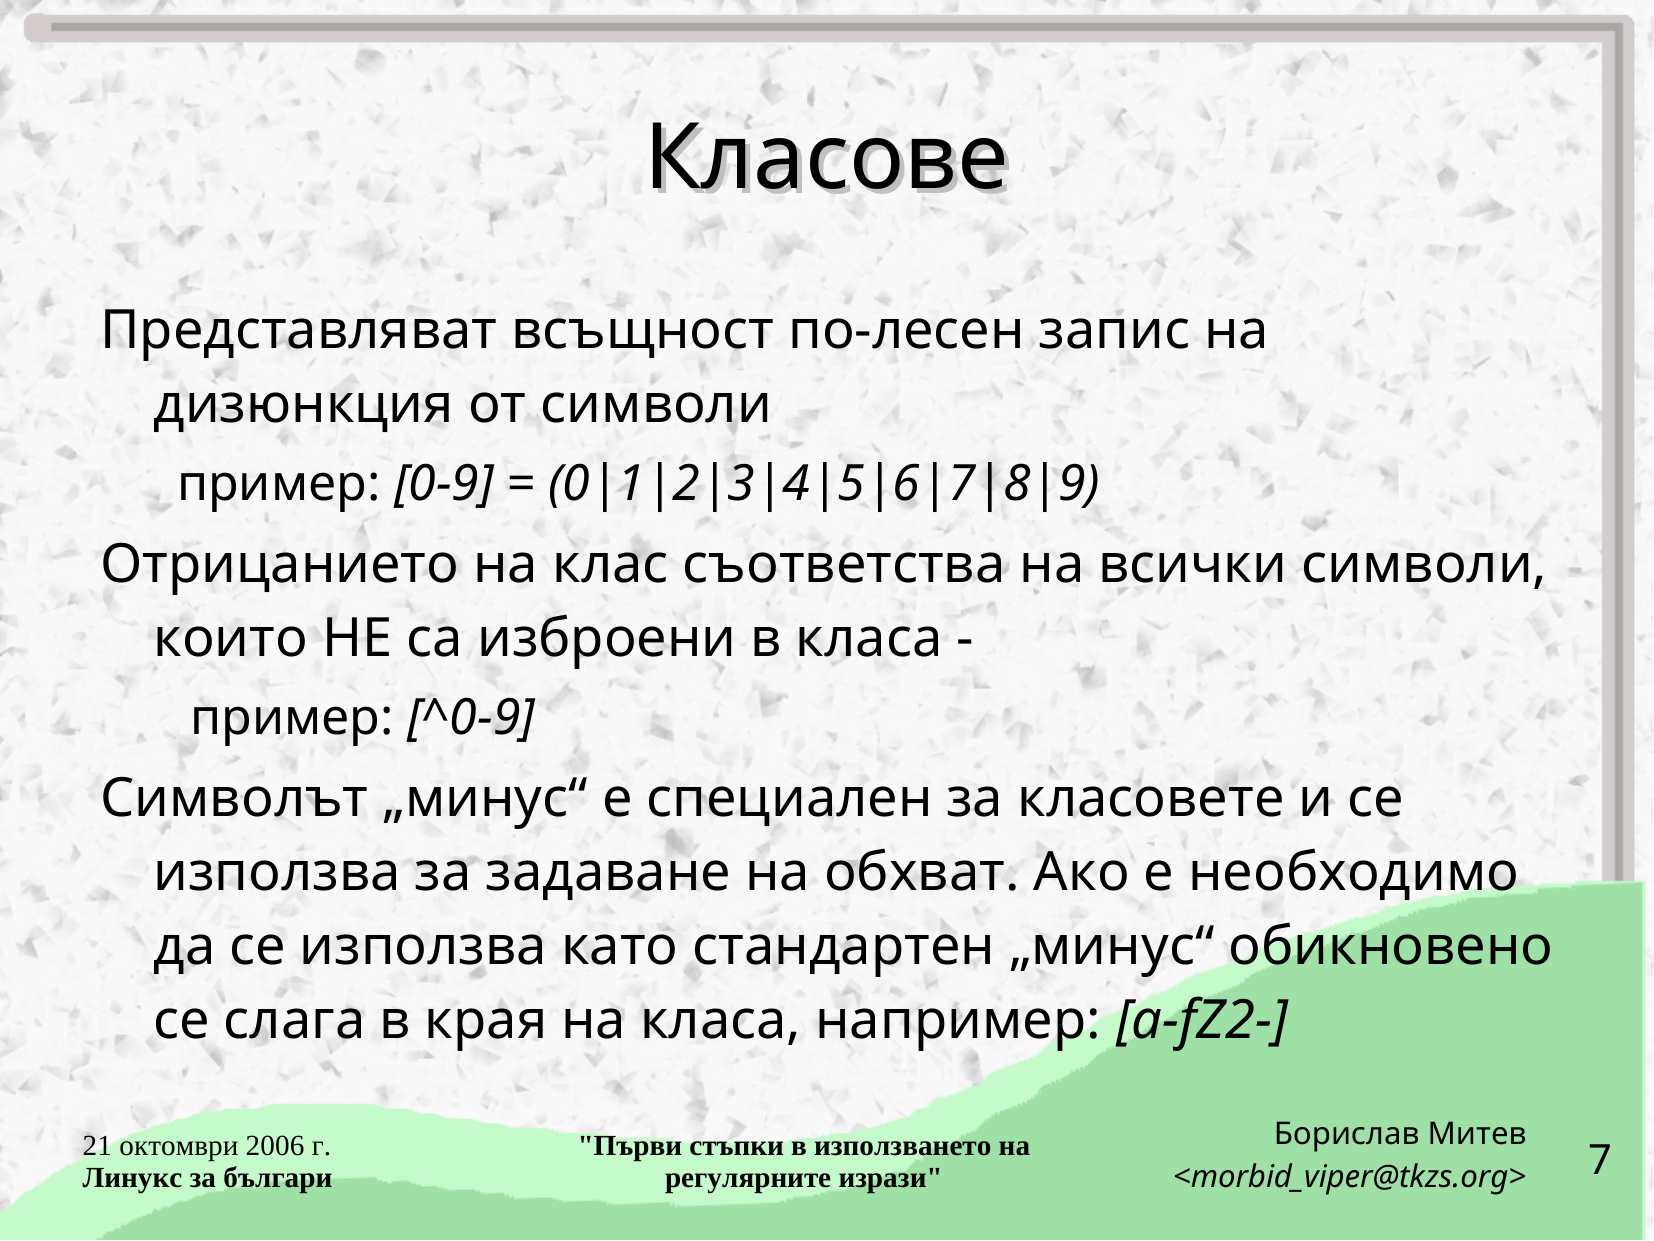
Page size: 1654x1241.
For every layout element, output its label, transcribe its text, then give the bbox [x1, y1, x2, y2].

list Представляват всъщност по-лесен запис на дизюнкция от символи пример: [0-9] = (0|1|2|3|4|5|6|7|8|9) Отрицанието на клас съответства на всички символи, които НЕ са изброени в класа - пример: [^0-9] Символът „минус“ е специален за класовете и се използва за задаване на обхват. Ако е необходимо да се използва като стандартен „минус“ обикновено се слага в края на класа, например: [a-fZ2-] [82, 290, 1571, 1116]
title Класове [82, 49, 1571, 257]
picture [0, 0, 1654, 1240]
